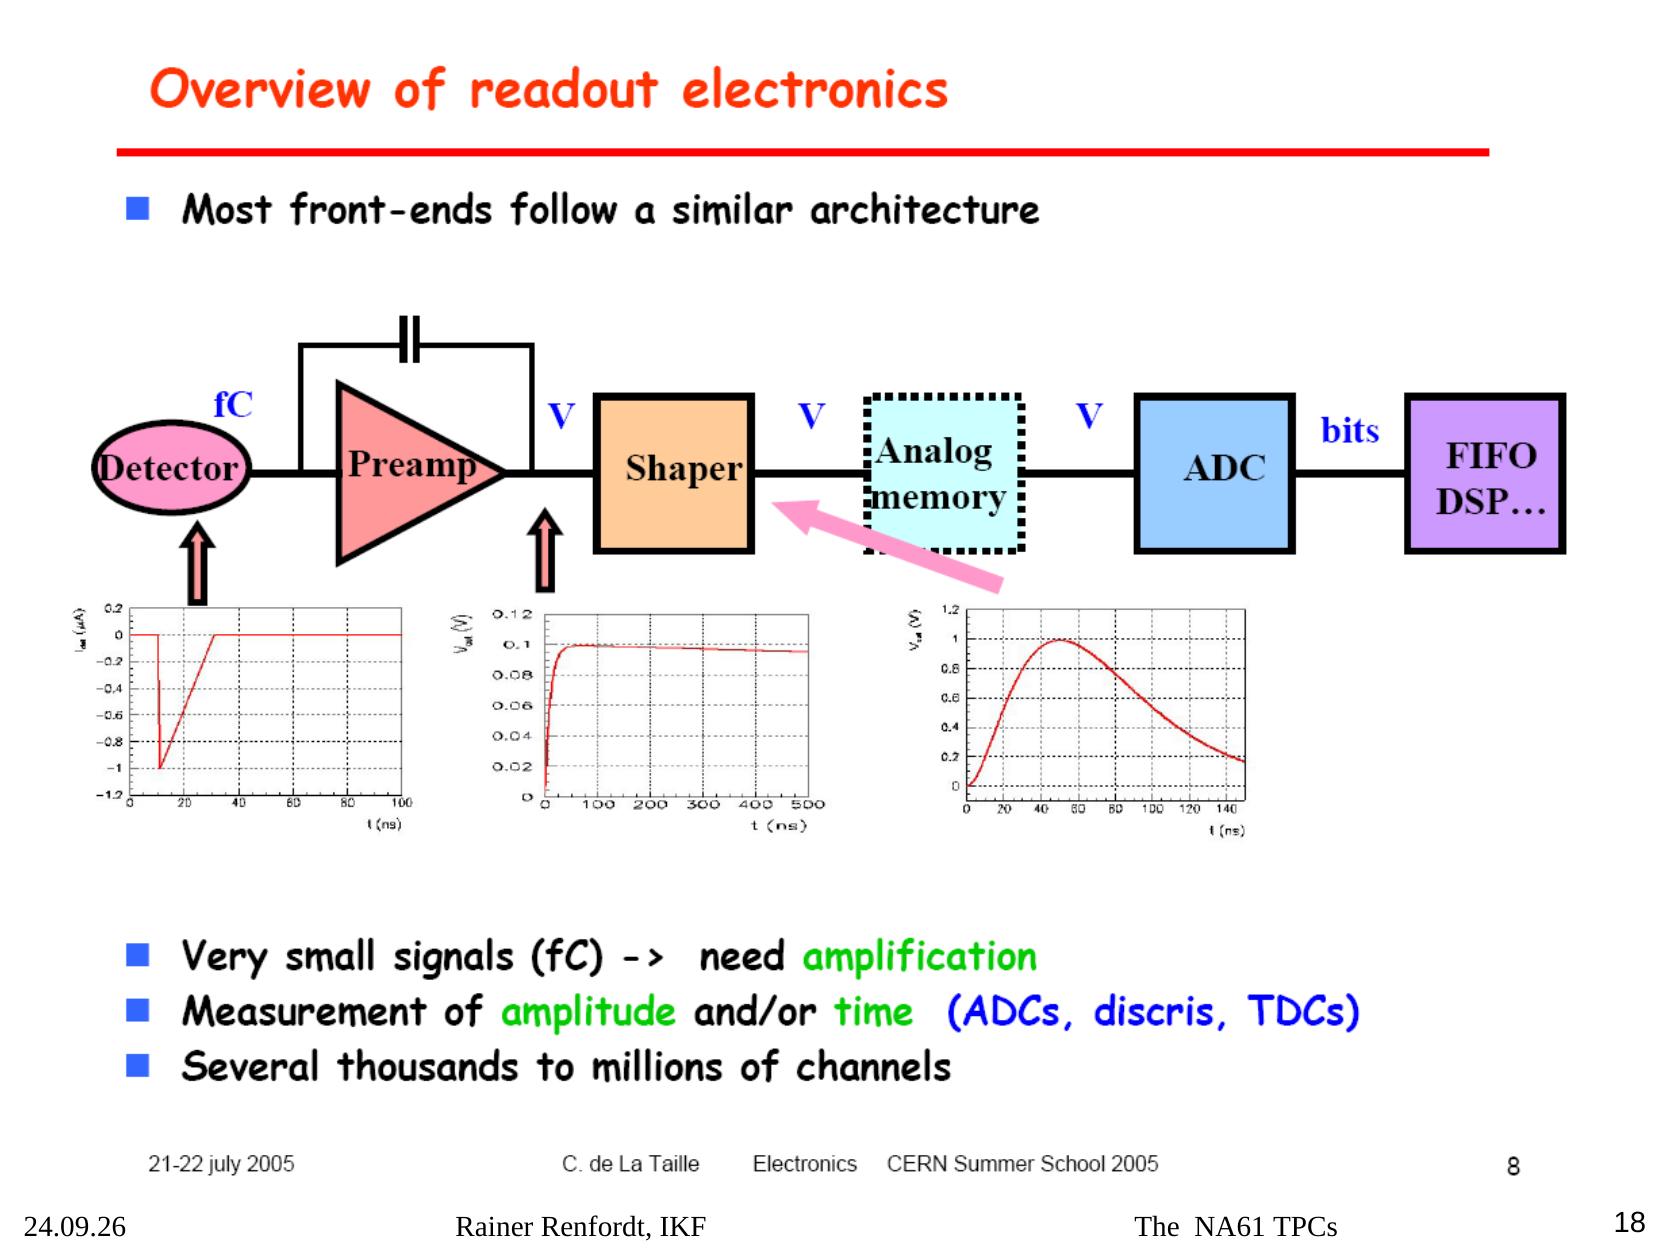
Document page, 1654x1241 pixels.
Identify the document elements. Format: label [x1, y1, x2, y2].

picture [71, 27, 1572, 1181]
